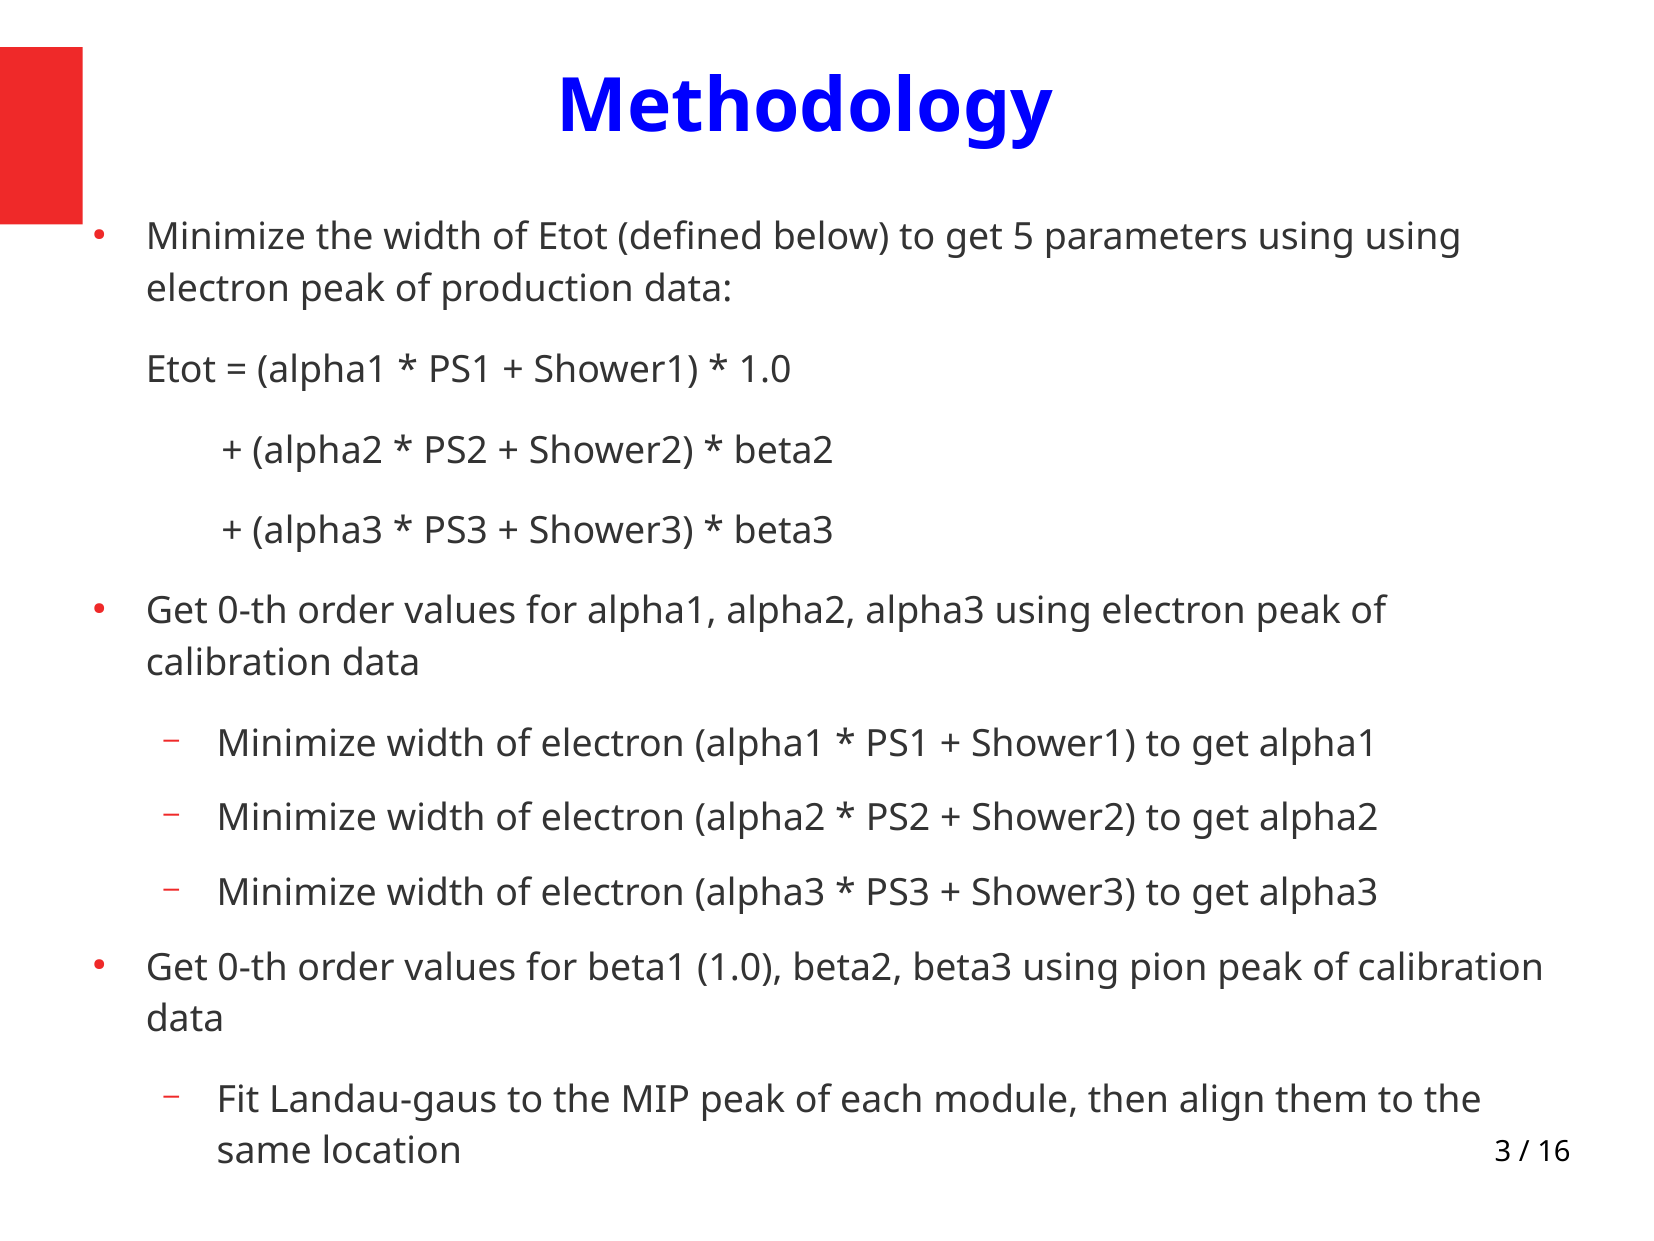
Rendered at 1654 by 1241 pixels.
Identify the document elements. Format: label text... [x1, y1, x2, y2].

title Methodology [88, 51, 1542, 154]
list Minimize the width of Etot (defined below) to get 5 parameters using using electron peak of production data: Etot = (alpha1 * PS1 + Shower1) * 1.0 + (alpha2 * PS2 + Shower2) * beta2 + (alpha3 * PS3 + Shower3) * beta3 Get 0-th order values for alpha1, alpha2, alpha3 using electron peak of calibration data Minimize width of electron (alpha1 * PS1 + Shower1) to get alpha1 Minimize width of electron (alpha2 * PS2 + Shower2) to get alpha2 Minimize width of electron (alpha3 * PS3 + Shower3) to get alpha3 Get 0-th order values for beta1 (1.0), beta2, beta3 using pion peak of calibration data Fit Landau-gaus to the MIP peak of each module, then align them to the same location [75, 210, 1576, 1111]
